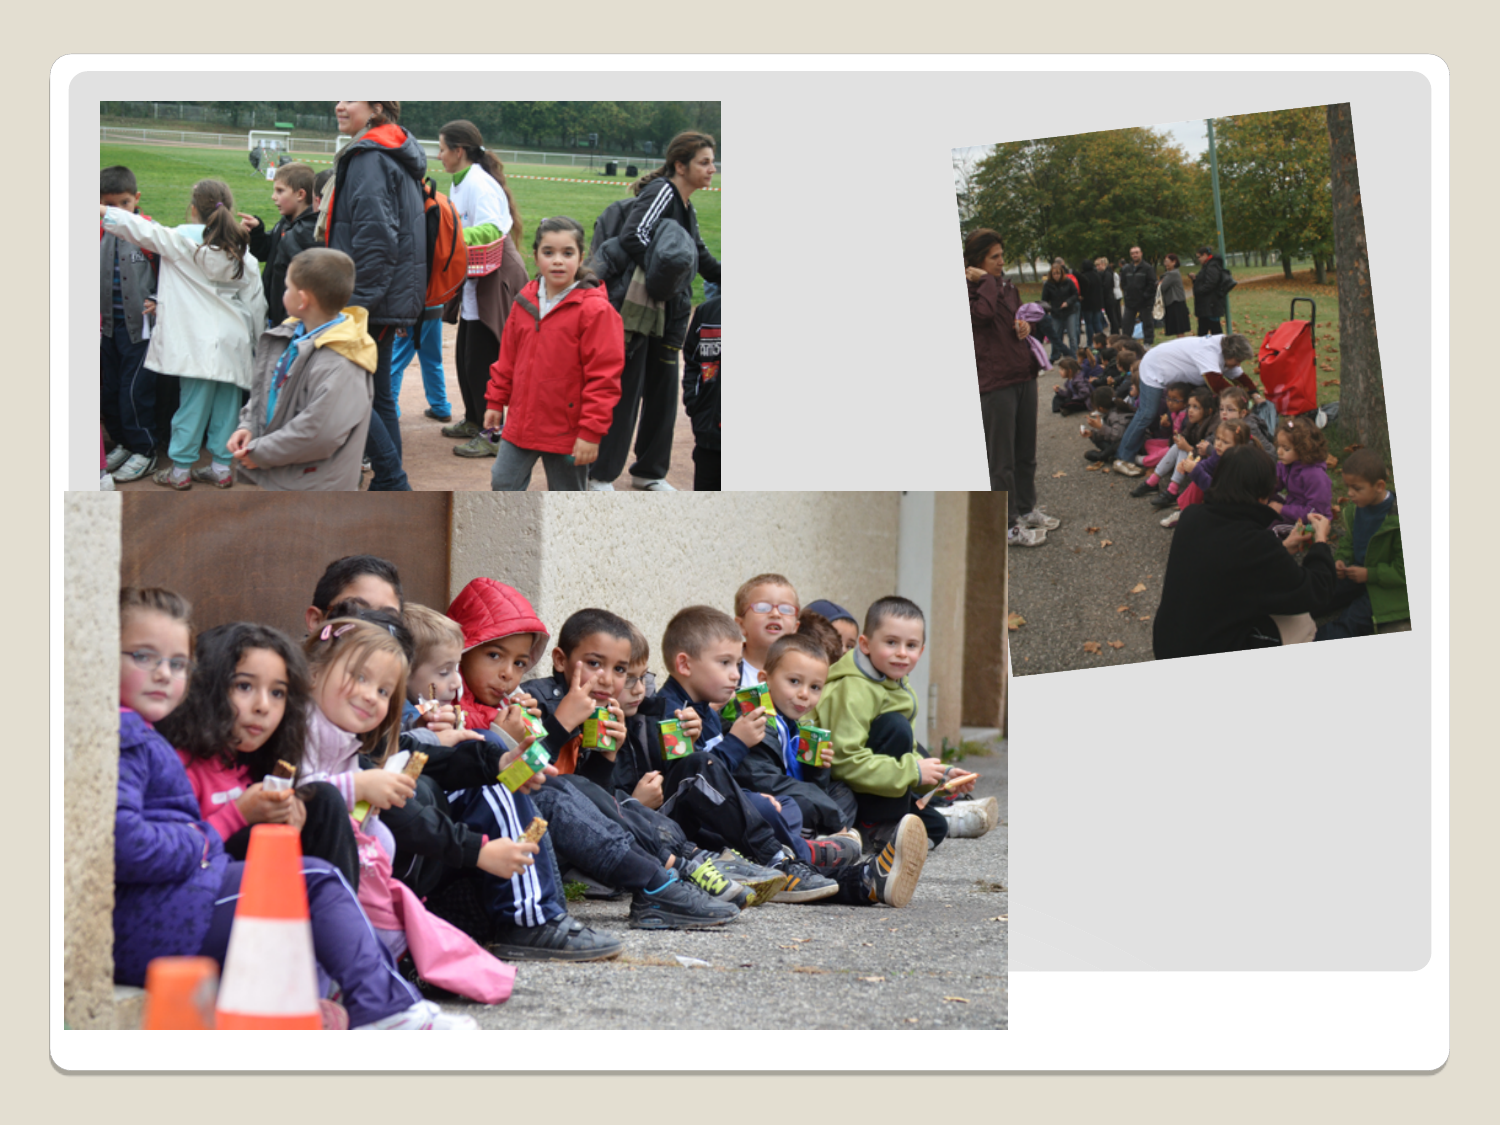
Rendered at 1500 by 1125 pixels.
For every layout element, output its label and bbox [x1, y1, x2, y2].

picture [64, 101, 1412, 1030]
